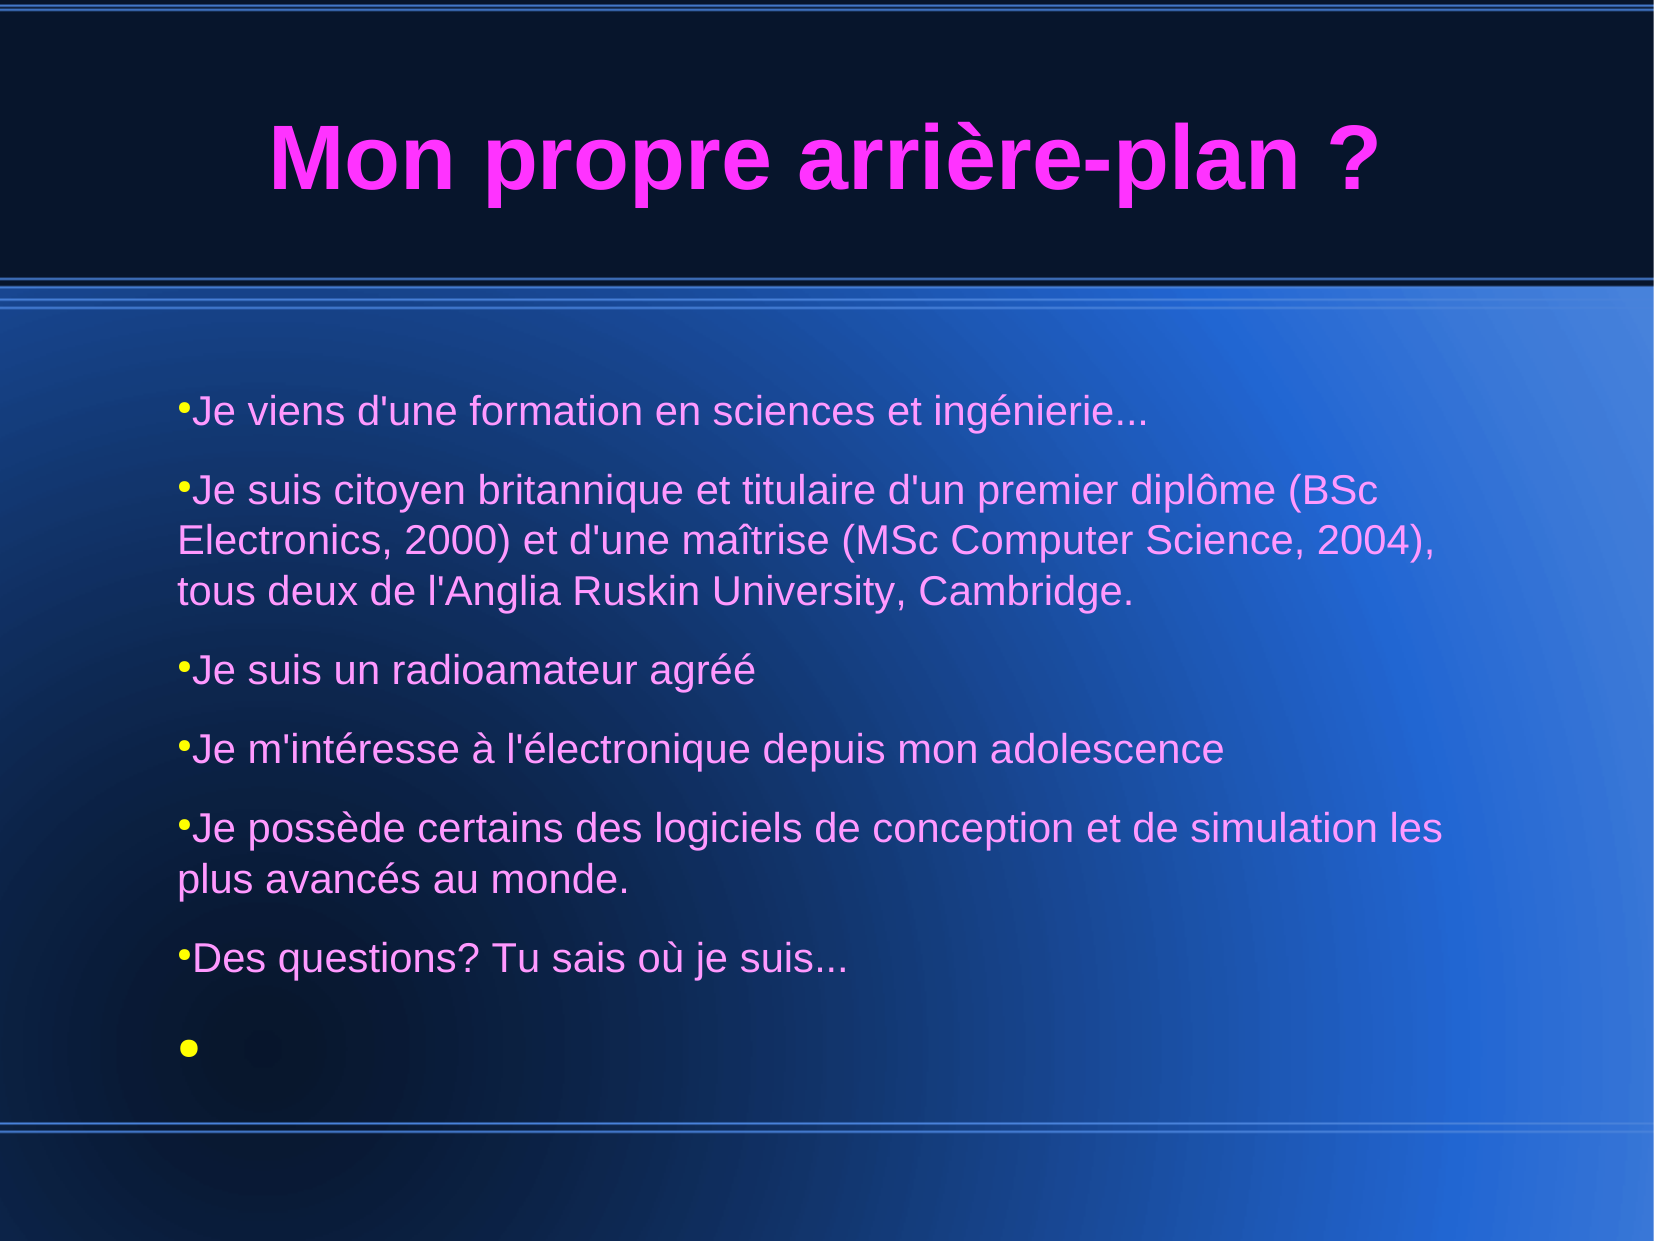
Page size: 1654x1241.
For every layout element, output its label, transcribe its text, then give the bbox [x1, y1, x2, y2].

picture [0, 0, 1654, 1241]
list Je viens d'une formation en sciences et ingénierie... Je suis citoyen britannique et titulaire d'un premier diplôme (BSc Electronics, 2000) et d'une maîtrise (MSc Computer Science, 2004), tous deux de l'Anglia Ruskin University, Cambridge. Je suis un radioamateur agréé Je m'intéresse à l'électronique depuis mon adolescence Je possède certains des logiciels de conception et de simulation les plus avancés au monde. Des questions? Tu sais où je suis... [177, 383, 1477, 1124]
title Mon propre arrière-plan ? [82, 49, 1571, 257]
